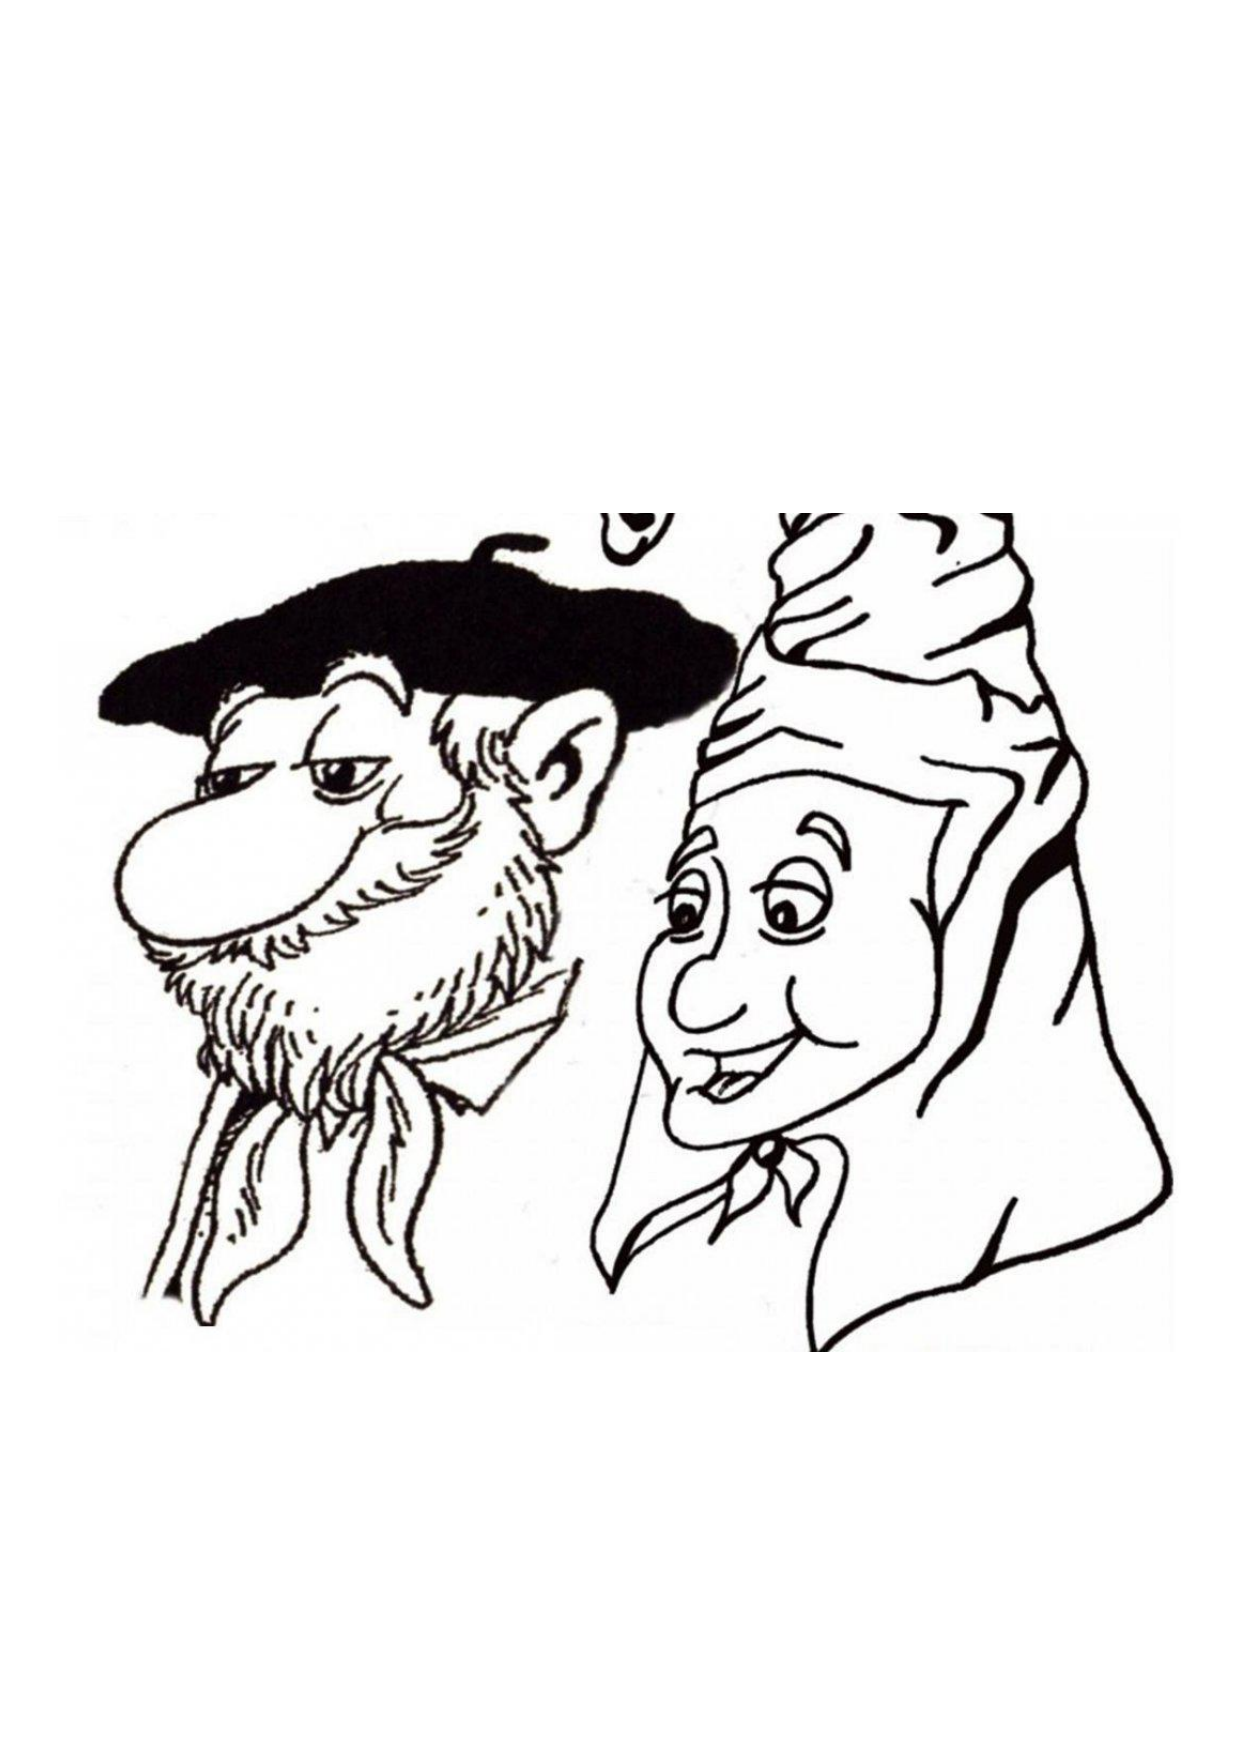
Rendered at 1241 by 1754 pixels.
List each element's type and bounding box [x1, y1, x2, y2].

picture [58, 513, 1181, 1352]
